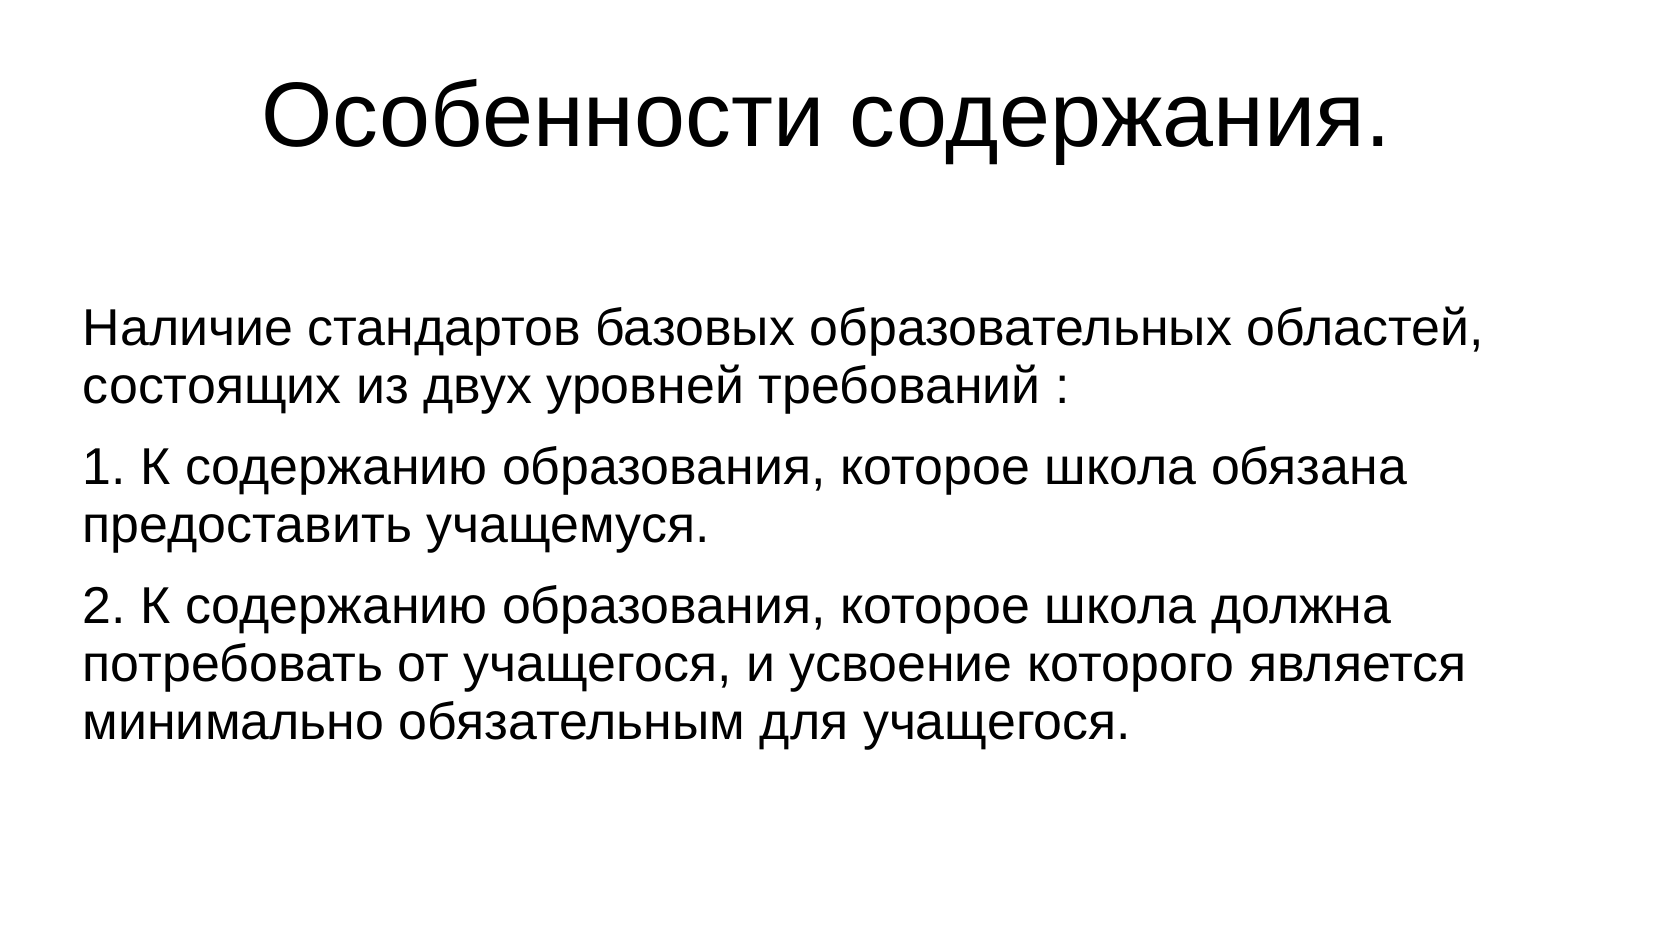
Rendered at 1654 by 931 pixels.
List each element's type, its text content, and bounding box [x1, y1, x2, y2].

title Особенности содержания. [82, 37, 1571, 193]
list Наличие стандартов базовых образовательных областей, состоящих из двух уровней требований : 1. К содержанию образования, которое школа обязана предоставить учащемуся. 2. К содержанию образования, которое школа должна потребовать от учащегося, и усвоение которого является минимально обязательным для учащегося. [82, 217, 1571, 758]
